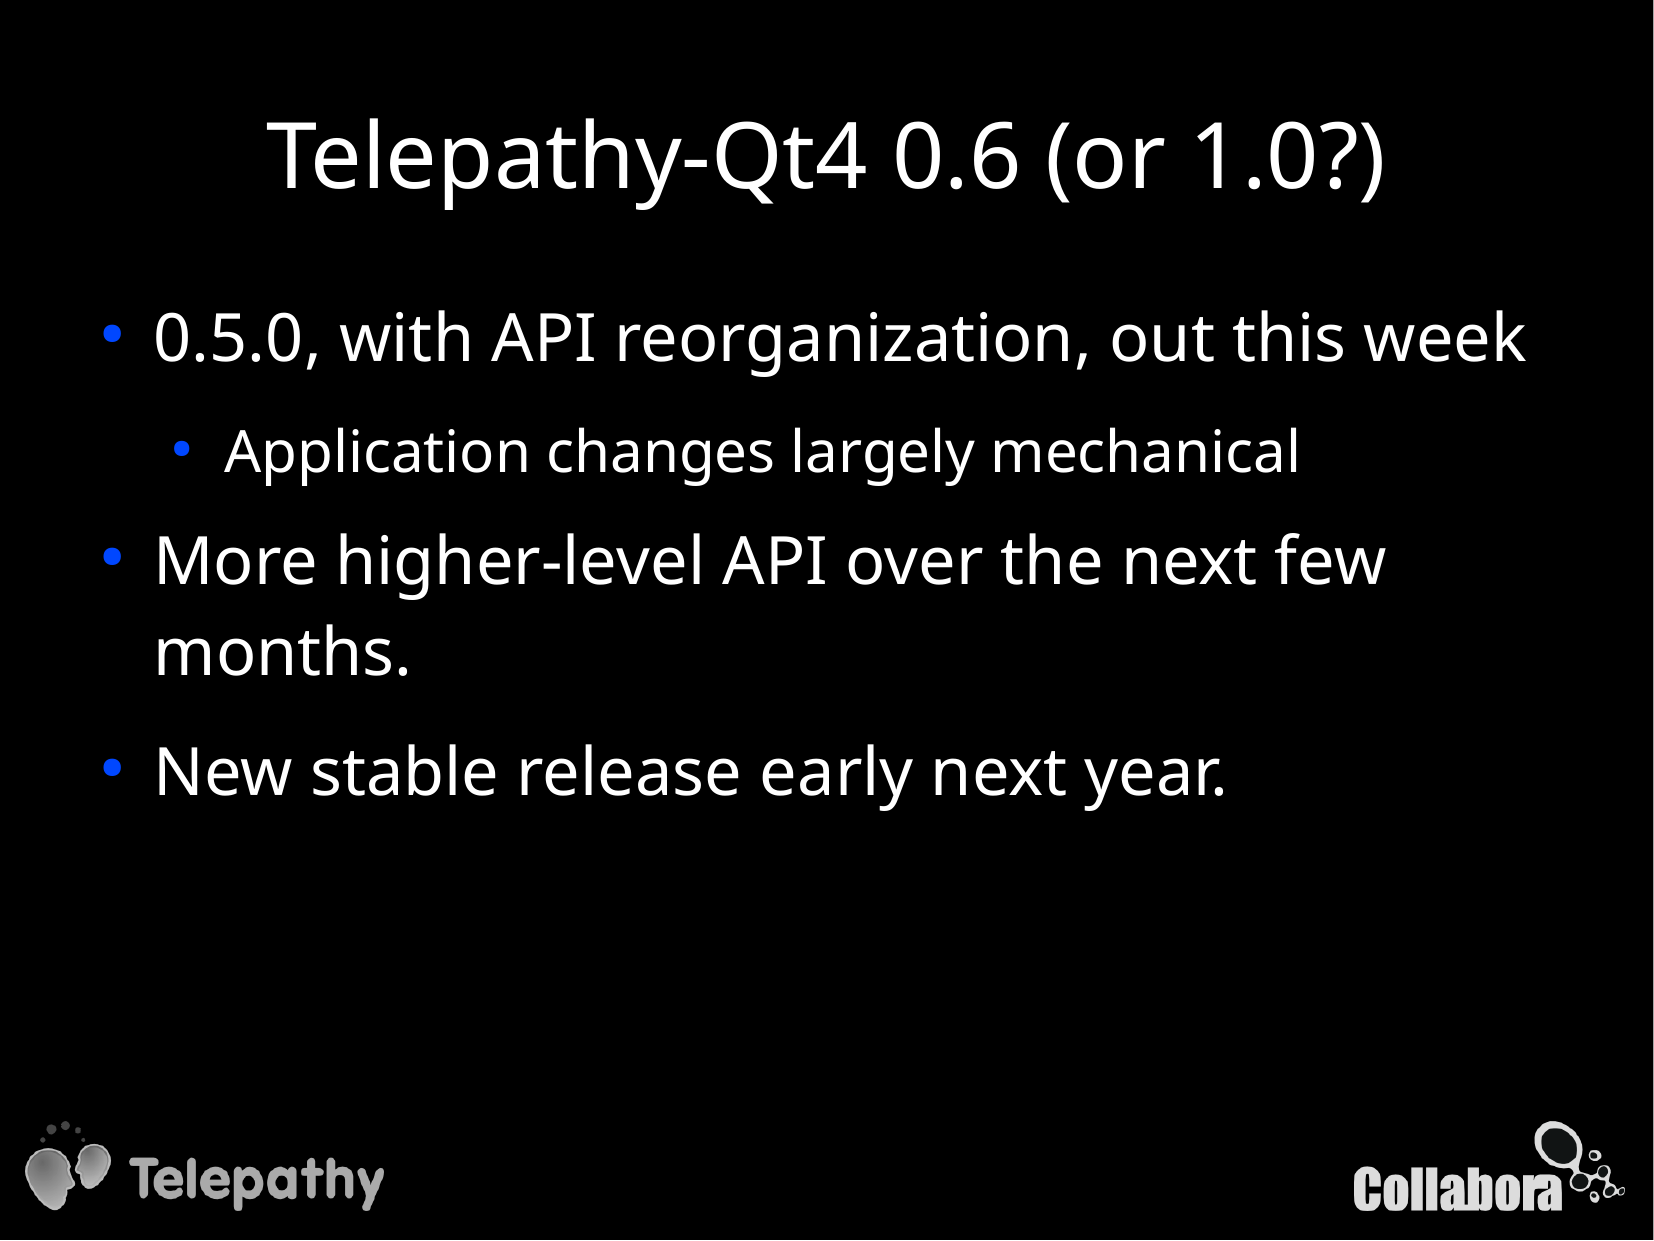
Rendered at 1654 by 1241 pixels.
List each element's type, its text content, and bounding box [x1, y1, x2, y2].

picture [25, 1121, 384, 1211]
title Telepathy-Qt4 0.6 (or 1.0?) [82, 56, 1571, 250]
picture [1354, 1121, 1625, 1211]
list 0.5.0, with API reorganization, out this week Application changes largely mechanical More higher-level API over the next few months. New stable release early next year. [82, 290, 1571, 1109]
